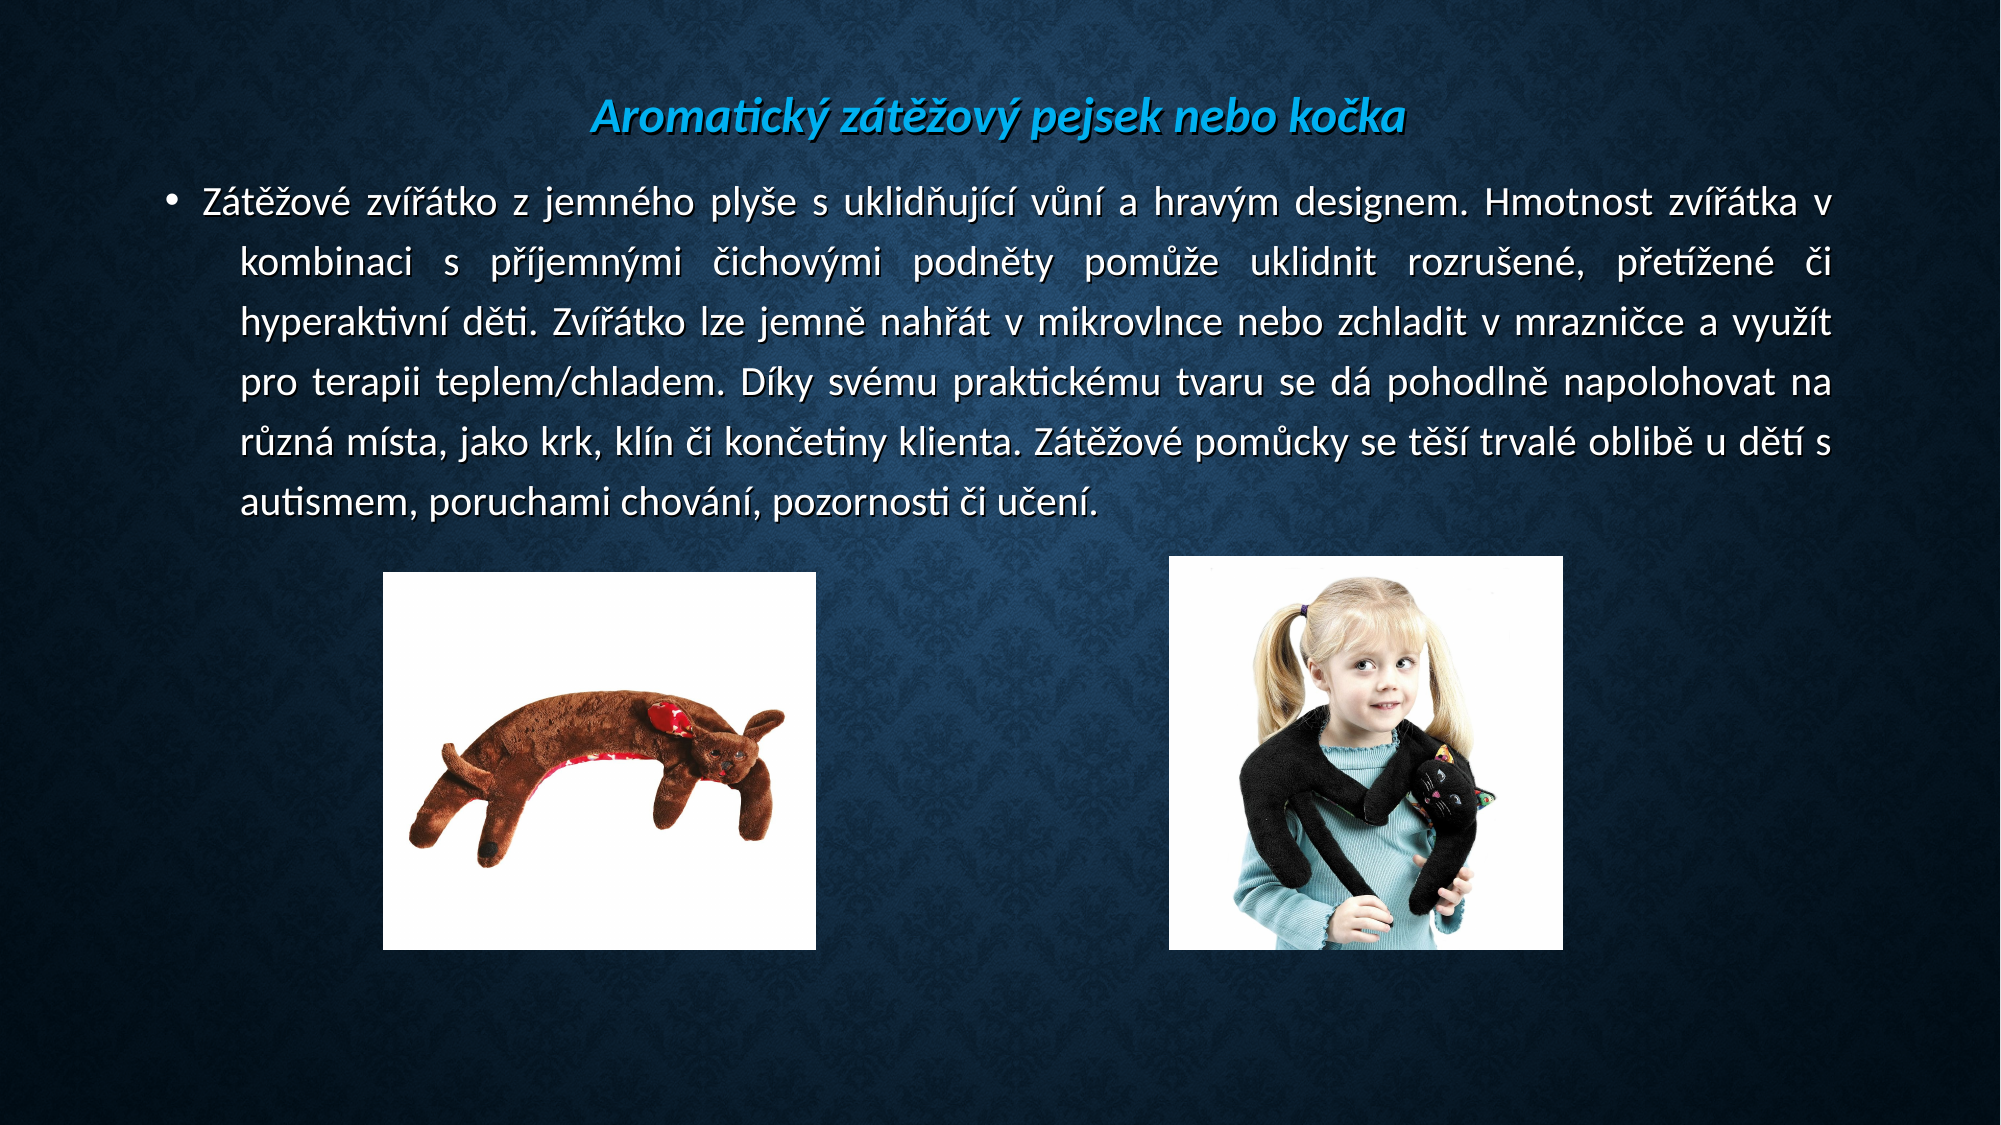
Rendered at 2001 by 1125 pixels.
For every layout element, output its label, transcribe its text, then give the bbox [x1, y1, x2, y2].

picture [383, 572, 816, 951]
picture [1169, 556, 1563, 951]
list Aromatický zátěžový pejsek nebo kočka Zátěžové zvířátko z jemného plyše s uklidňující vůní a hravým designem. Hmotnost zvířátka v kombinaci s příjemnými čichovými podněty pomůže uklidnit rozrušené, přetížené či hyperaktivní děti. Zvířátko lze jemně nahřát v mikrovlnce nebo zchladit v mrazničce a využít pro terapii teplem/chladem. Díky svému praktickému tvaru se dá pohodlně napolohovat na různá místa, jako krk, klín či končetiny klienta. Zátěžové pomůcky se těší trvalé oblibě u dětí s autismem, poruchami chování, pozornosti či učení. [149, 63, 1849, 950]
